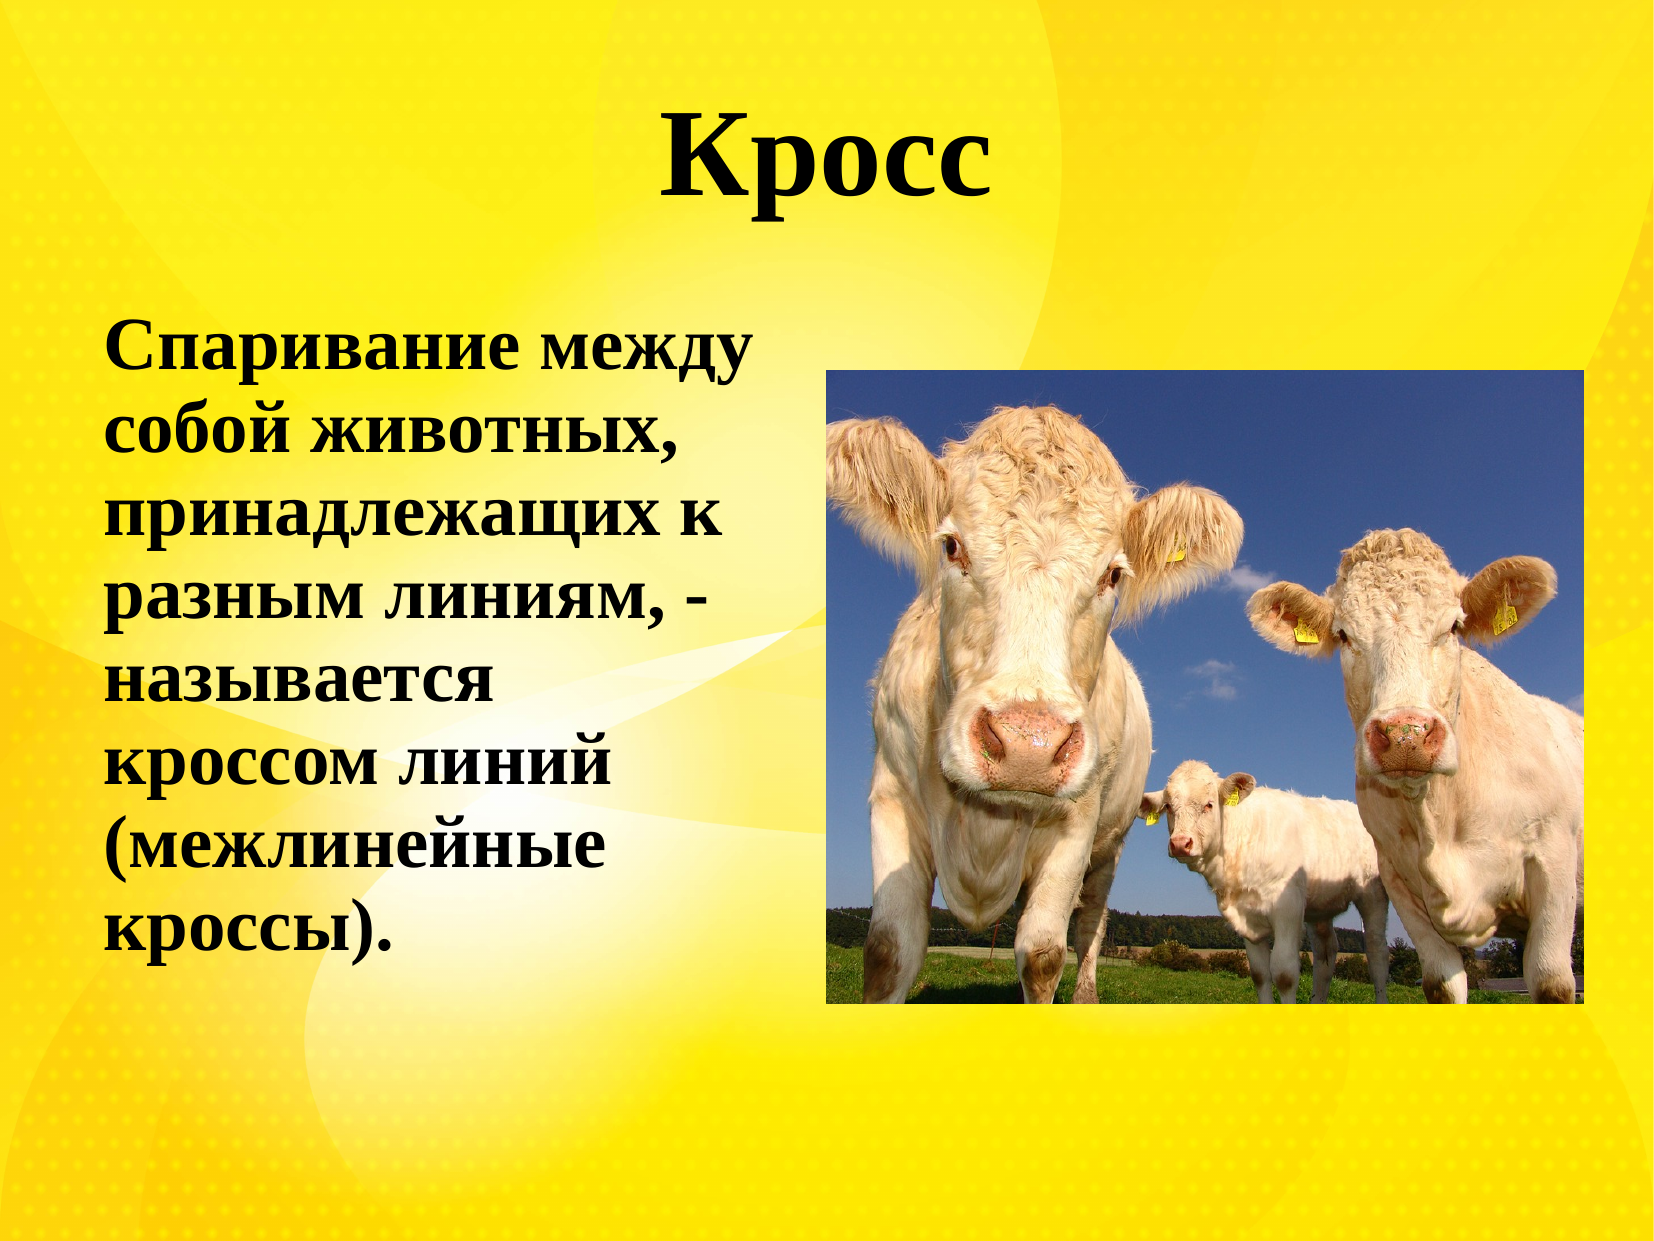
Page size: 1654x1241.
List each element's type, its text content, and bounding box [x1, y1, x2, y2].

text_box Спаривание между собой животных, принадлежащих к разным линиям, -называется кроссом линий (межлинейные кроссы). [88, 295, 798, 1123]
picture [0, 0, 1654, 1241]
title Кросс [82, 49, 1571, 257]
